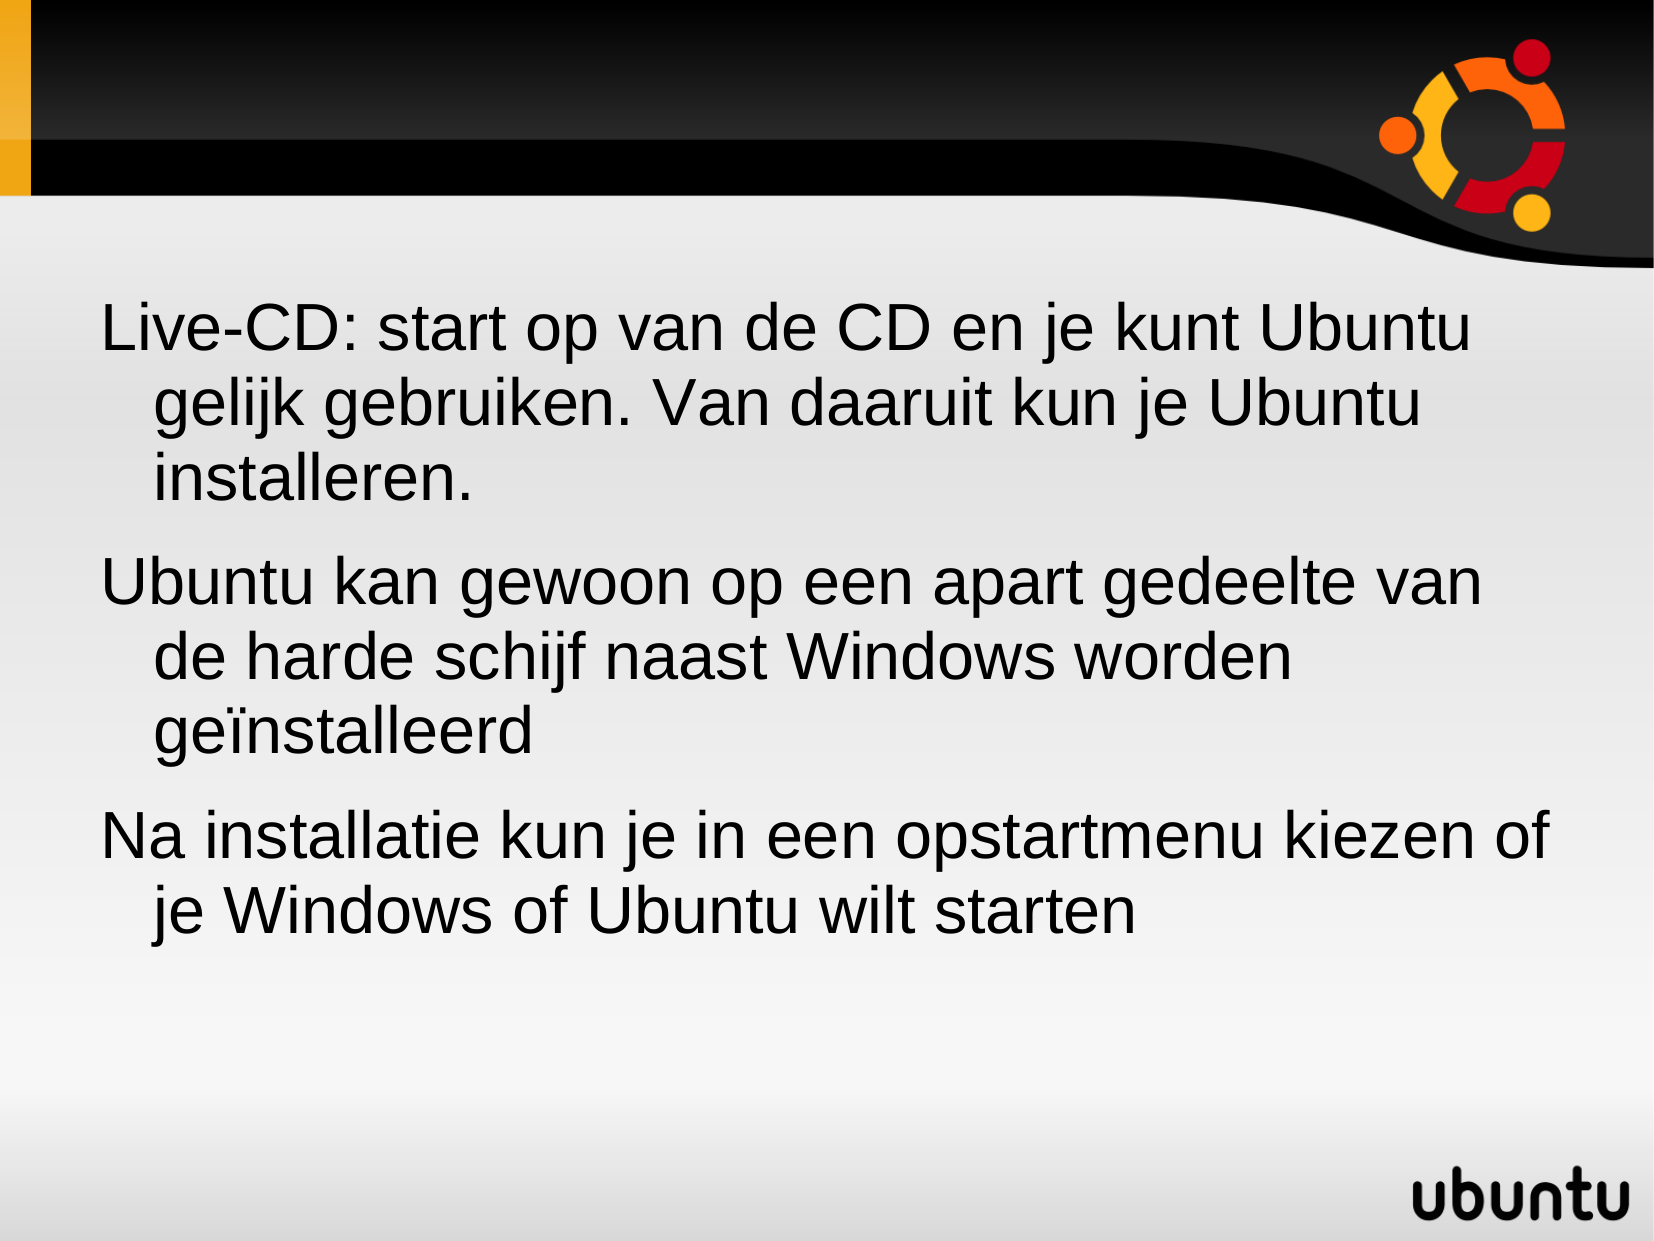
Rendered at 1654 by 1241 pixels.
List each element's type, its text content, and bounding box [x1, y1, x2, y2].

picture [0, 0, 1654, 1241]
list Live-CD: start op van de CD en je kunt Ubuntu gelijk gebruiken. Van daaruit kun je Ubuntu installeren. Ubuntu kan gewoon op een apart gedeelte van de harde schijf naast Windows worden geïnstalleerd Na installatie kun je in een opstartmenu kiezen of je Windows of Ubuntu wilt starten [82, 290, 1571, 1094]
